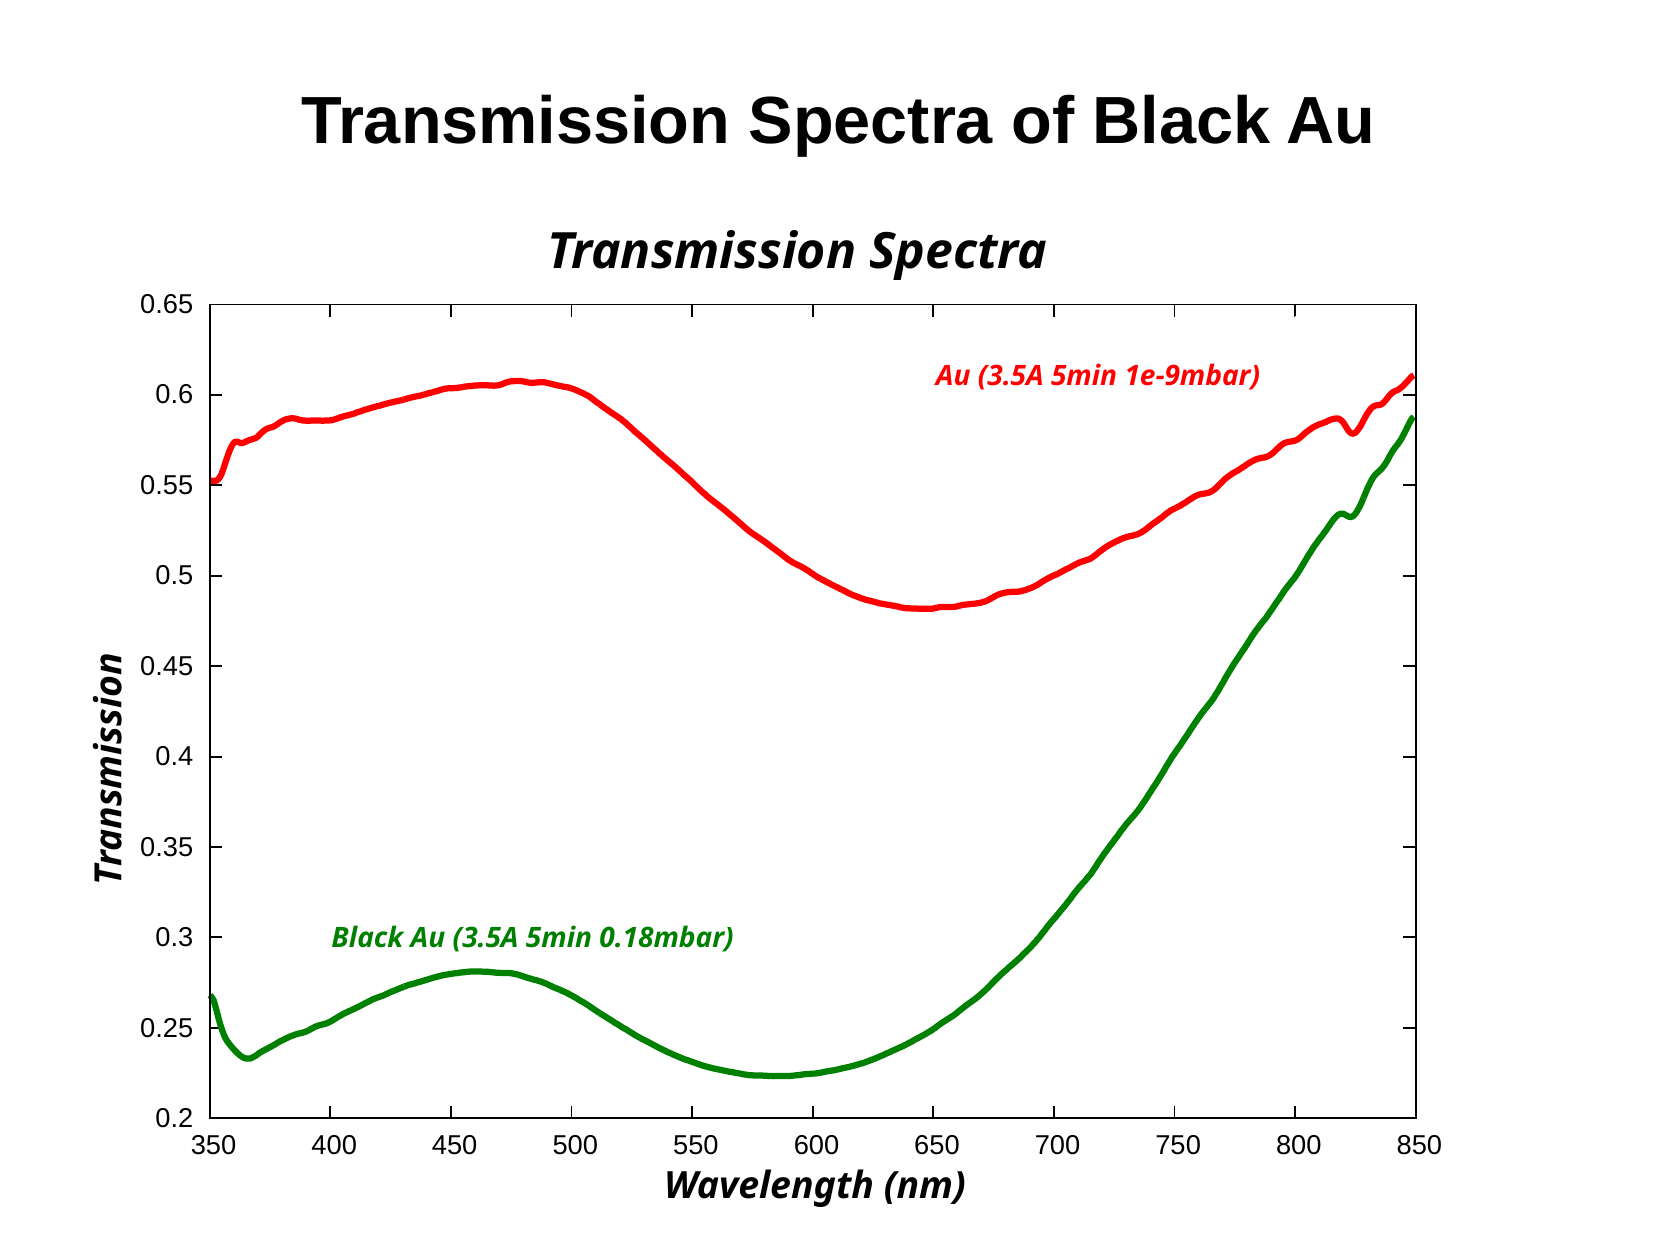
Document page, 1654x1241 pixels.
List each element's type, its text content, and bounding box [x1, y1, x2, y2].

picture [0, 124, 1607, 1241]
title Transmission Spectra of Black Au [94, 17, 1583, 124]
